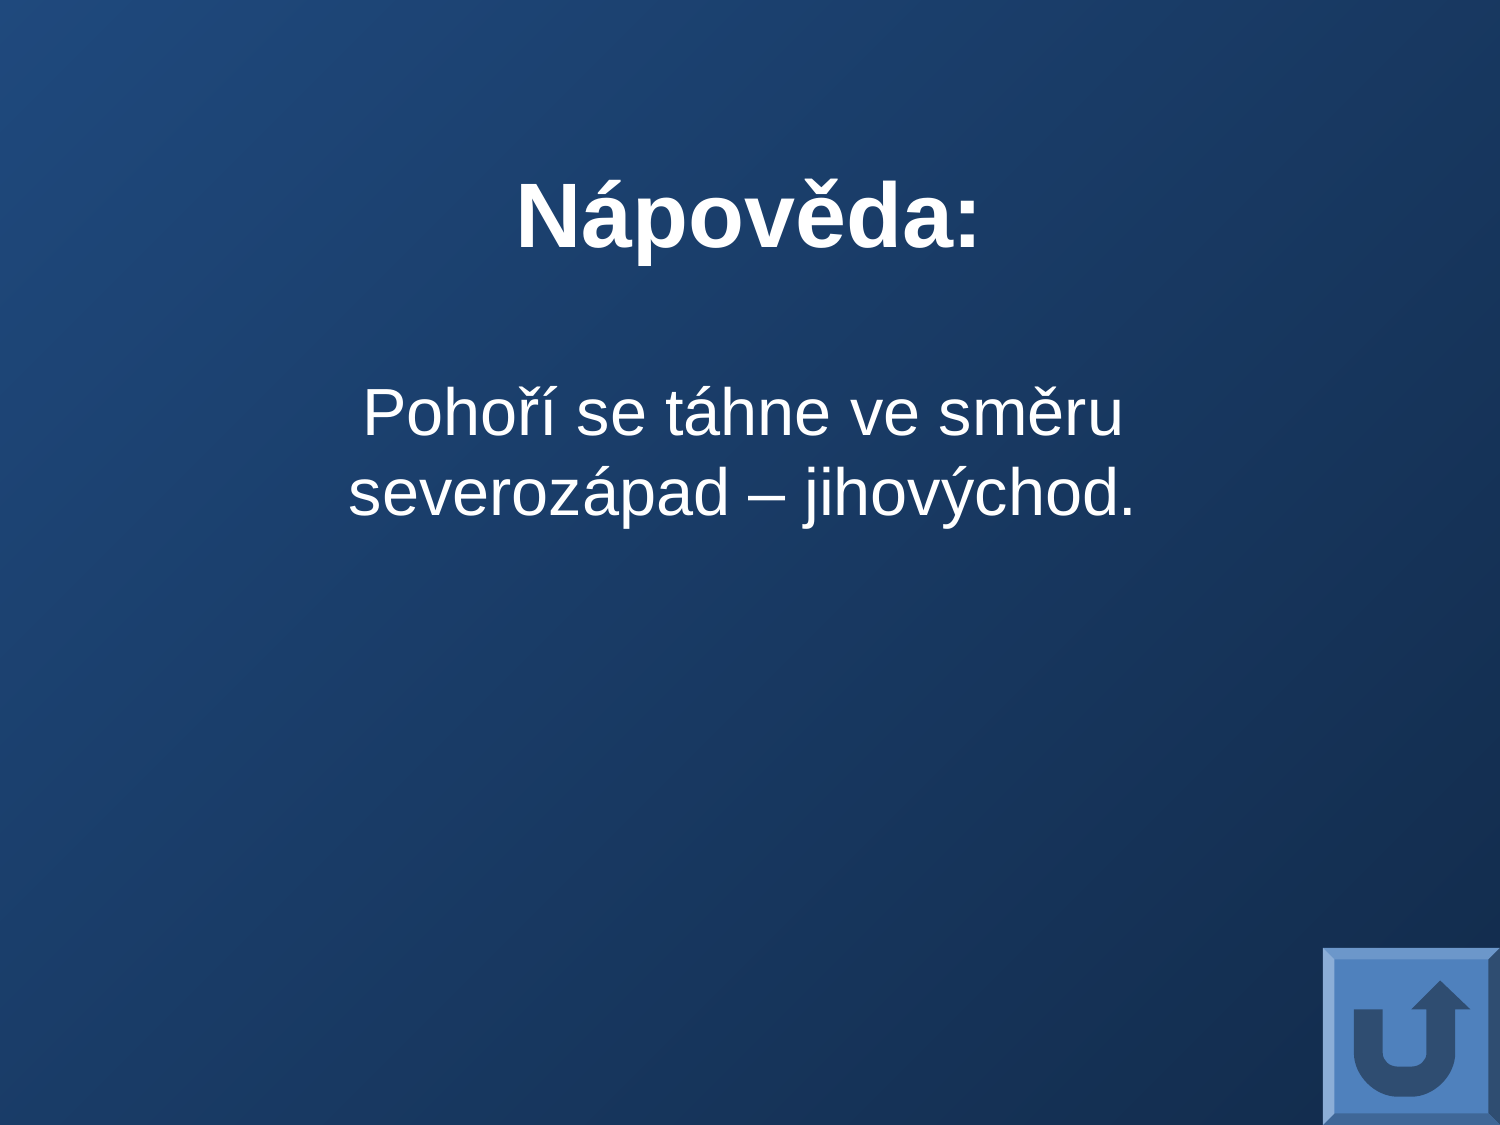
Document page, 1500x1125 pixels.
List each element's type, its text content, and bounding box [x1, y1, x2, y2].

text_box Pohoří se táhne ve směru severozápad – jihovýchod. [218, 361, 1269, 650]
text_box [1324, 947, 1500, 1125]
title Nápověda: [112, 90, 1388, 332]
